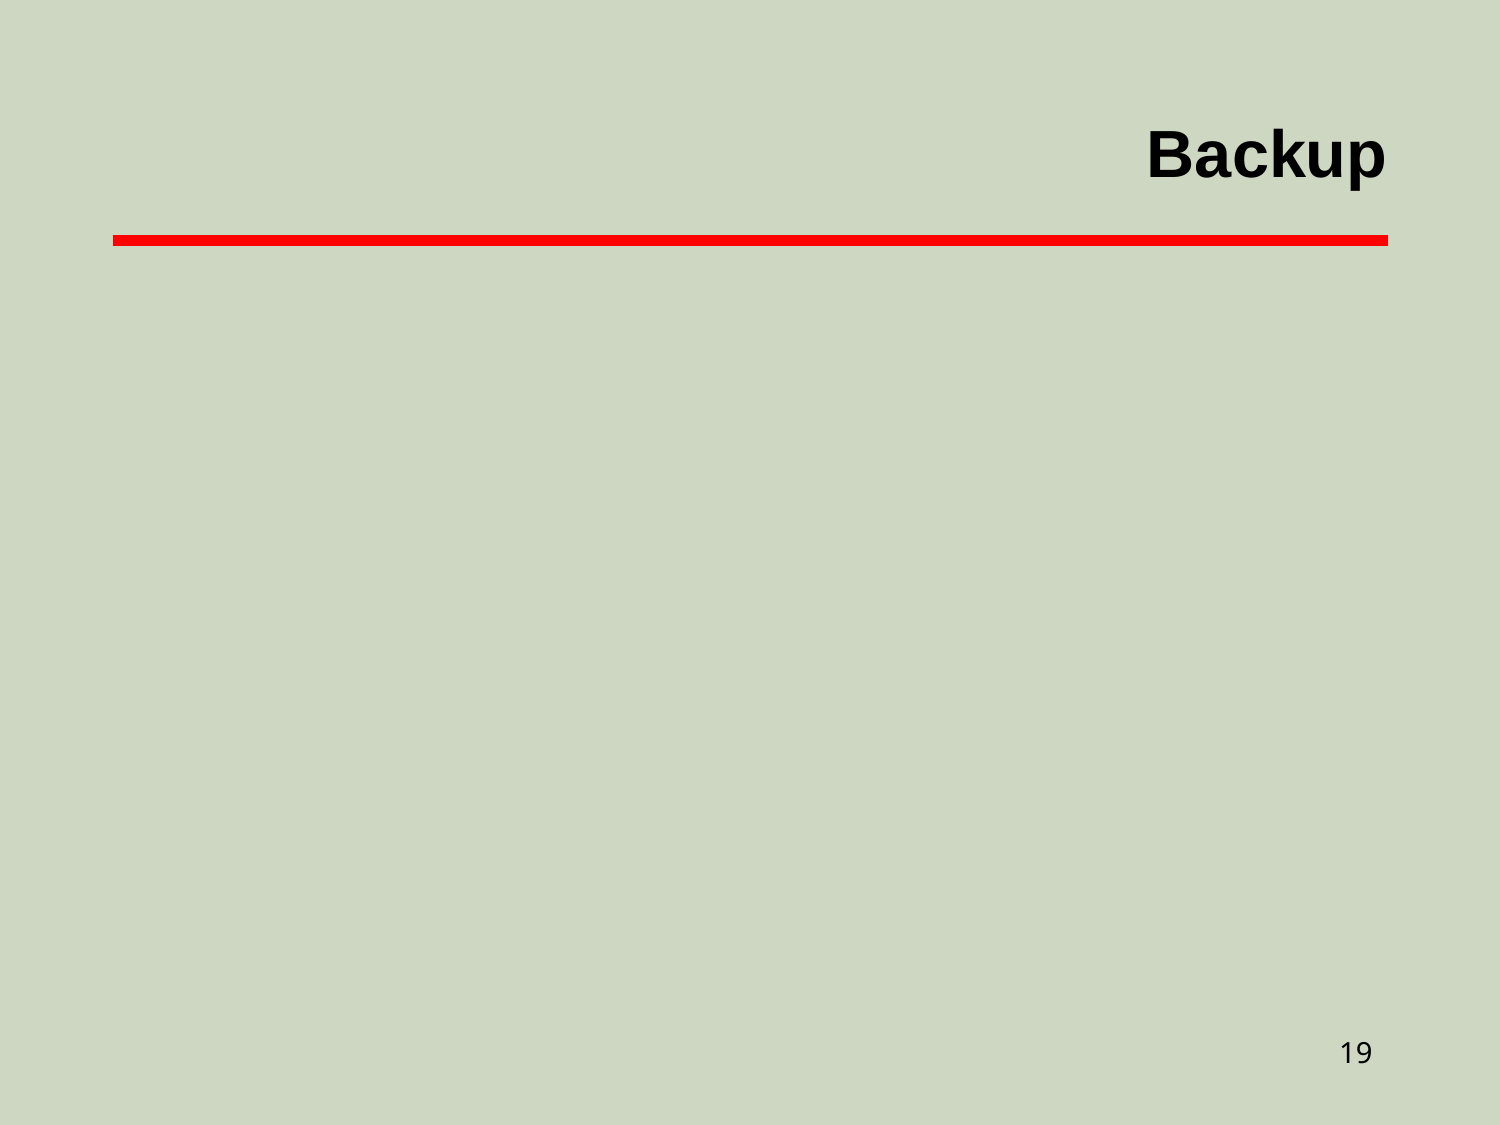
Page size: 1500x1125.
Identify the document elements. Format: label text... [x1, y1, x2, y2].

title Backup [337, 85, 1388, 224]
